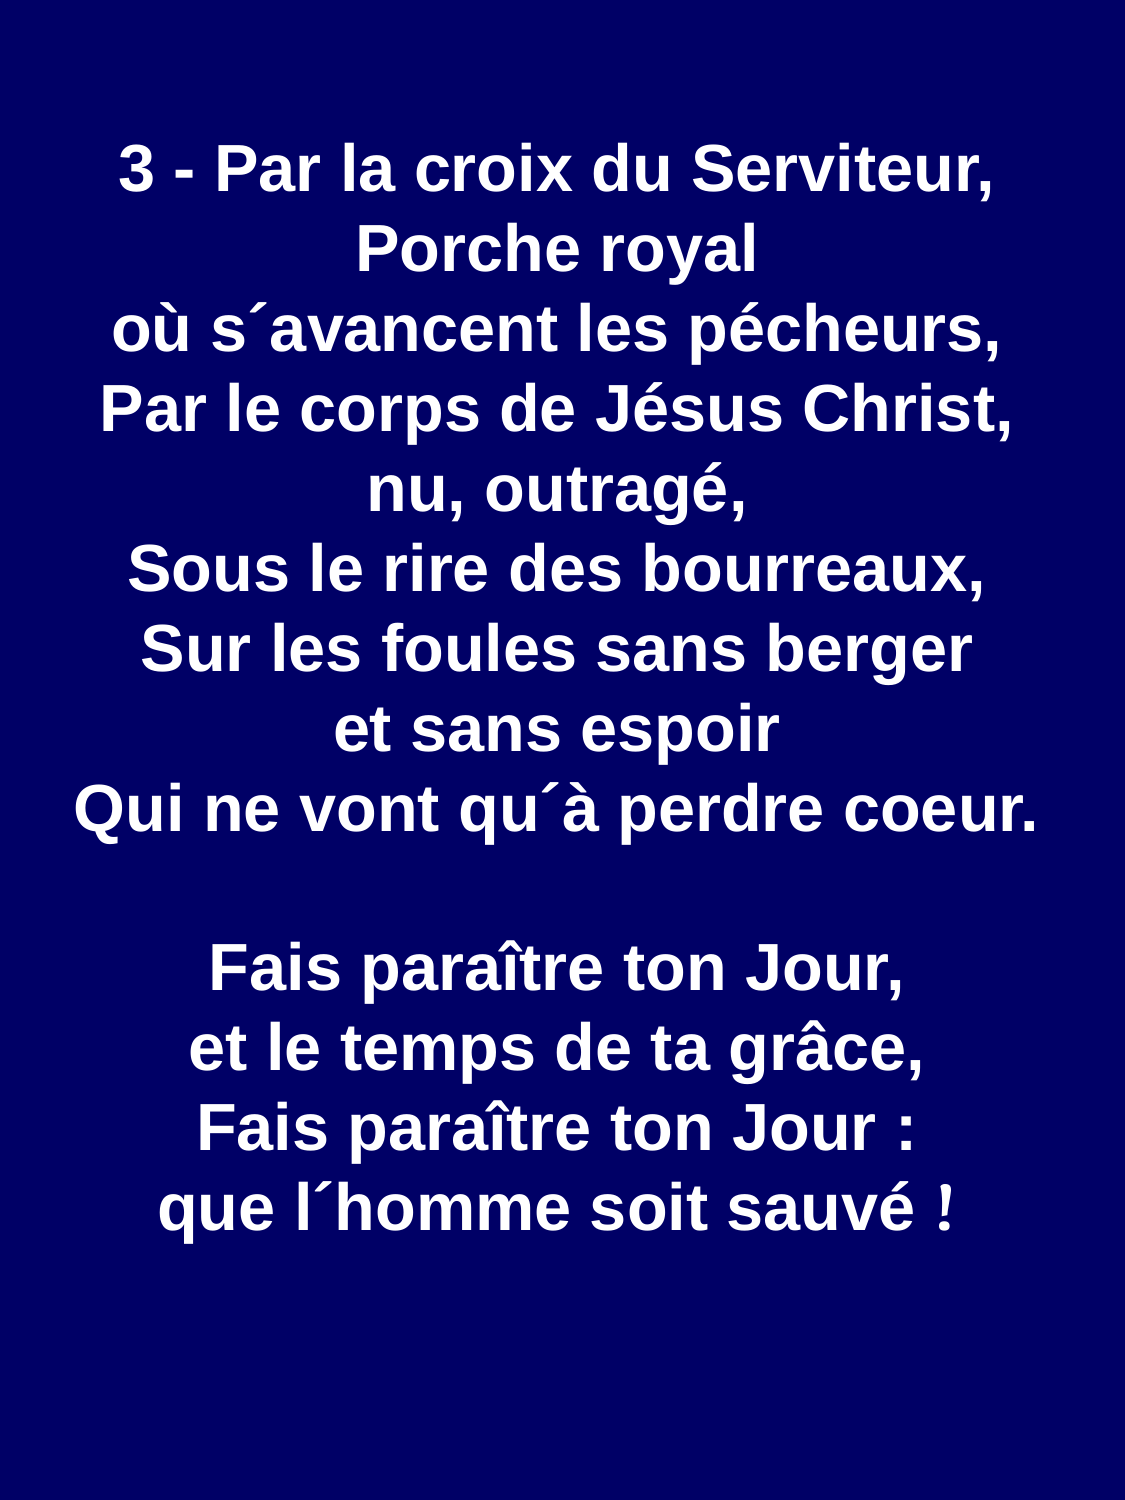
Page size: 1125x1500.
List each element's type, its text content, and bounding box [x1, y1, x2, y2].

text_box 3 - Par la croix du Serviteur, Porche royal où s´avancent les pécheurs, Par le corps de Jésus Christ, nu, outragé, Sous le rire des bourreaux, Sur les foules sans berger et sans espoir Qui ne vont qu´à perdre coeur. Fais paraître ton Jour, et le temps de ta grâce, Fais paraître ton Jour : que l´homme soit sauvé ! [0, 116, 1125, 1312]
